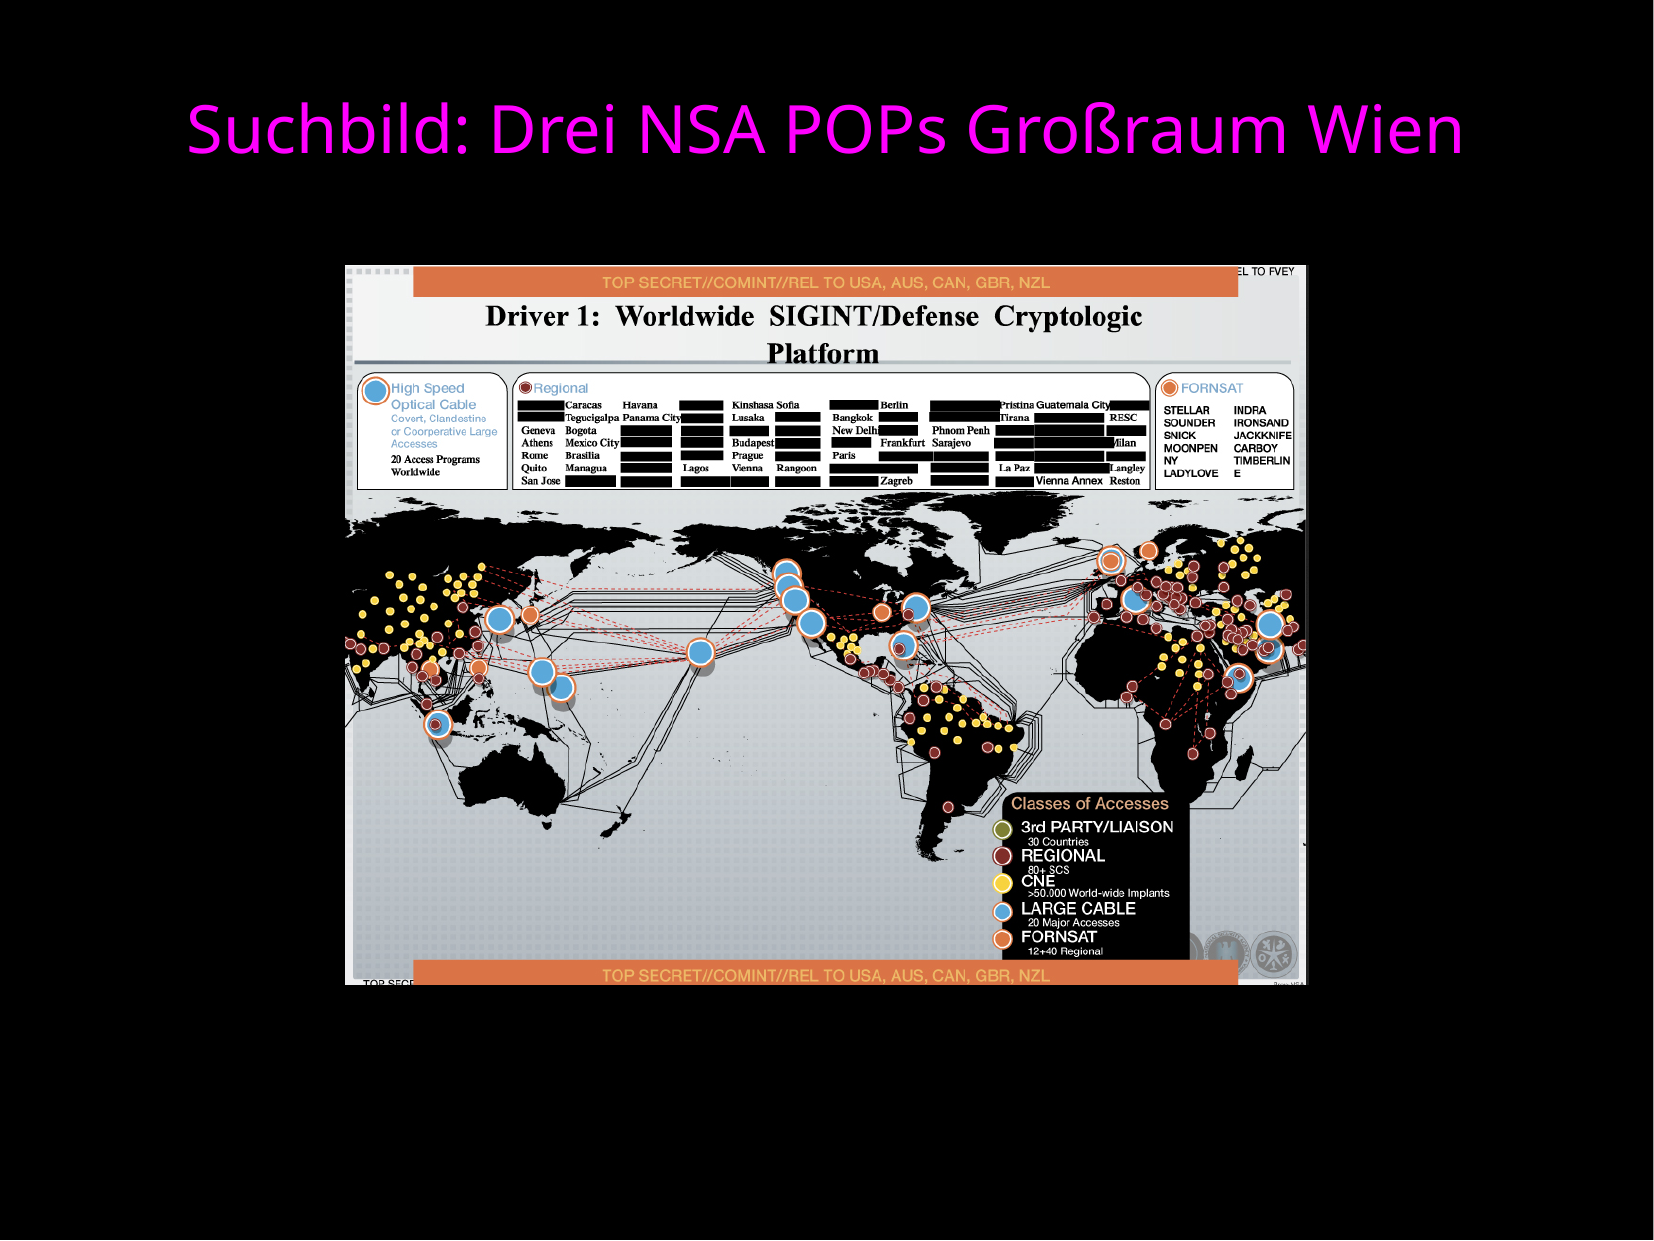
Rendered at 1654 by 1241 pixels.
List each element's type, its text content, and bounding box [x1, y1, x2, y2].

title Suchbild: Drei NSA POPs Großraum Wien [82, 49, 1571, 207]
picture [345, 265, 1309, 986]
